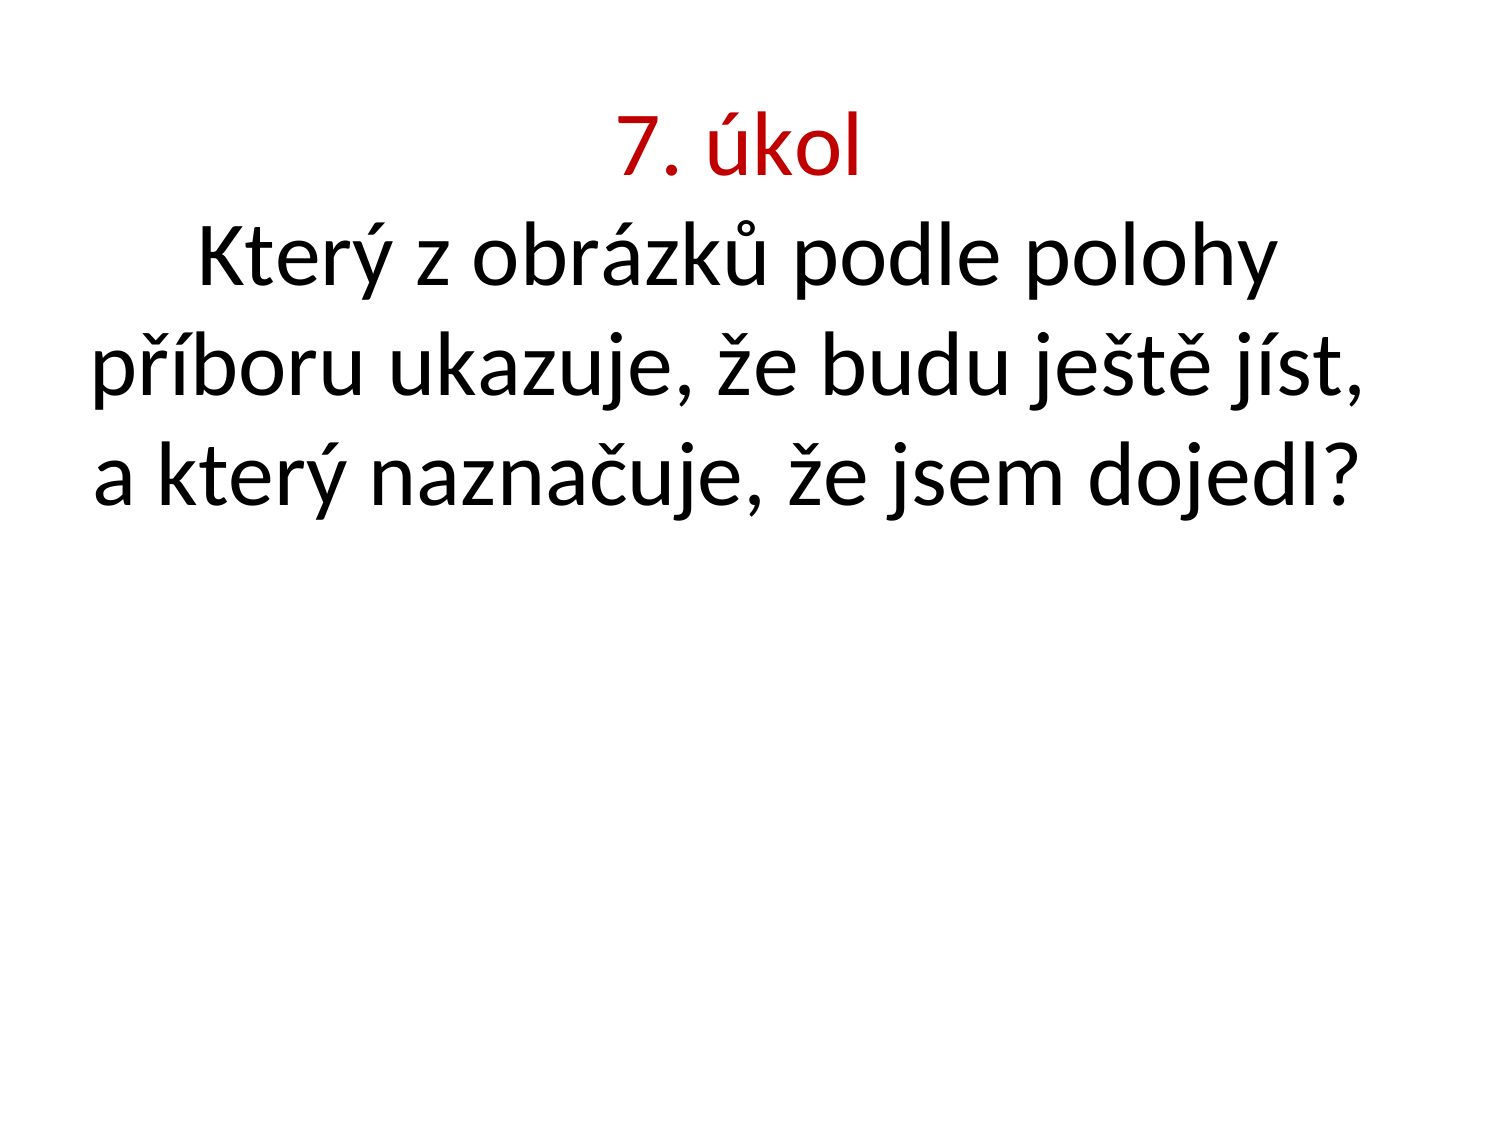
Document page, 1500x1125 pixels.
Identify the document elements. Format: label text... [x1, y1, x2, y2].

title 7. úkol Který z obrázků podle polohy příboru ukazuje, že budu ještě jíst, a který naznačuje, že jsem dojedl? [53, 45, 1426, 563]
